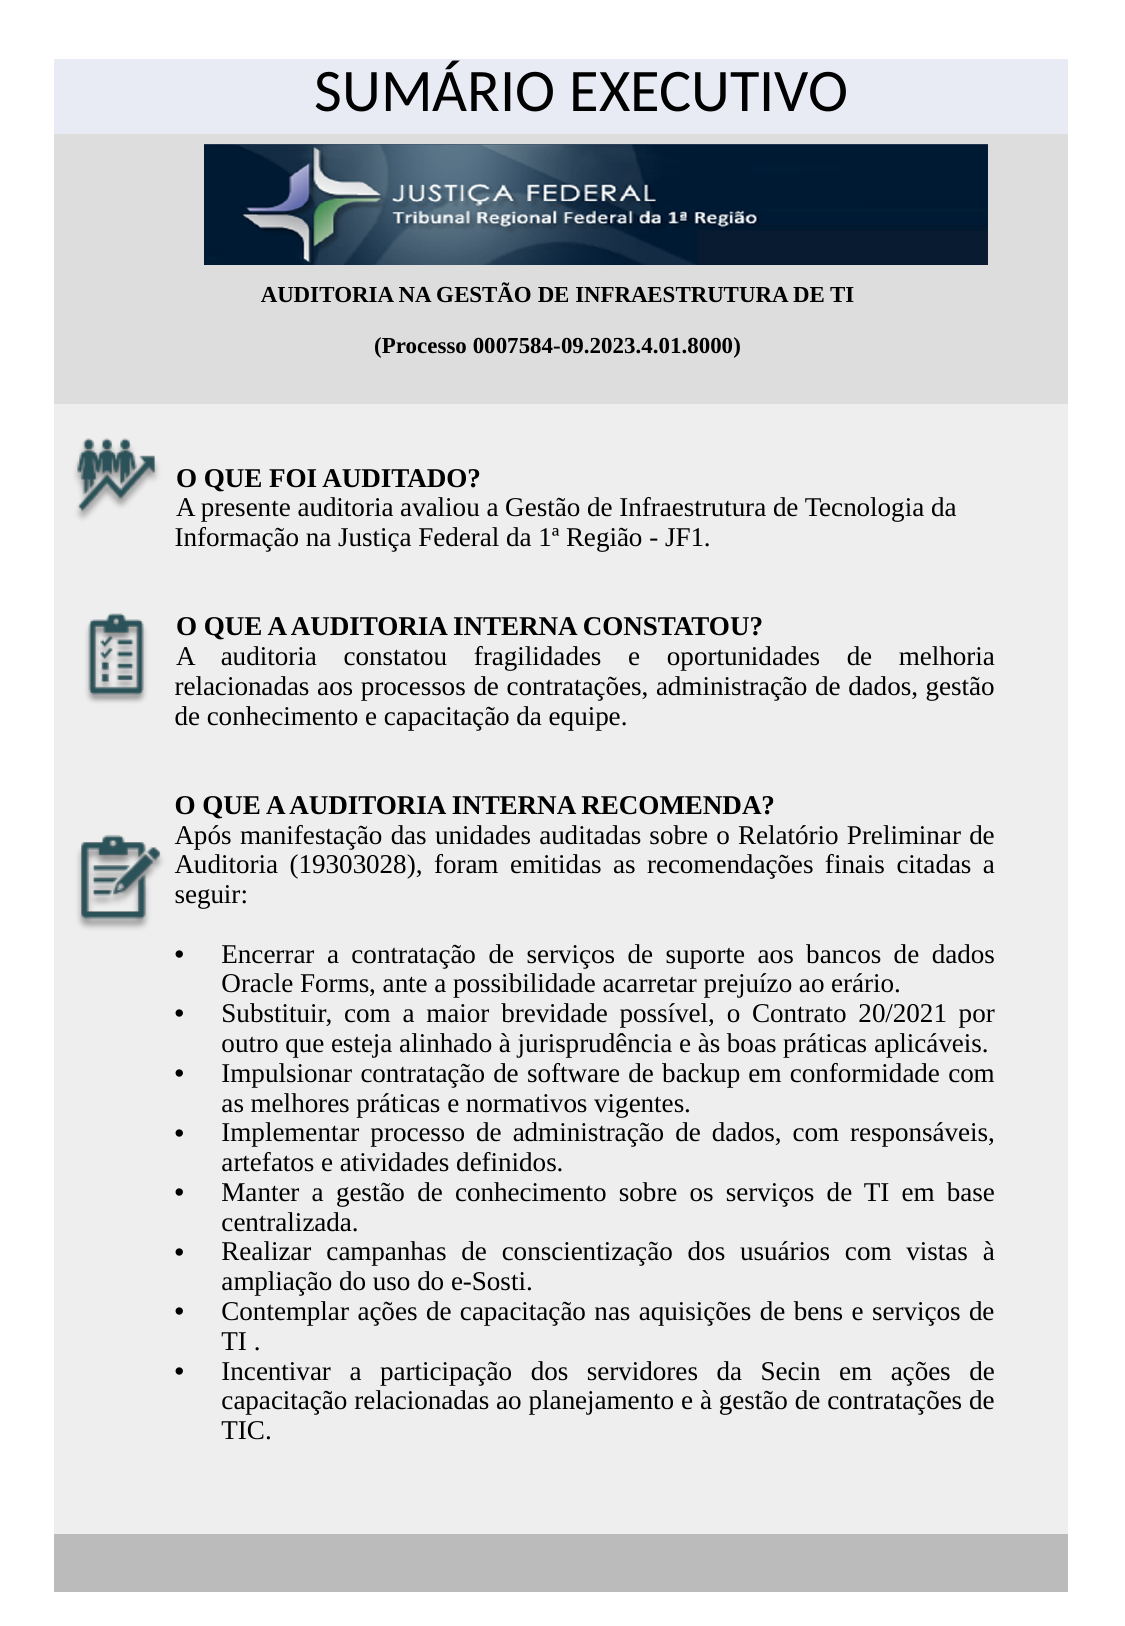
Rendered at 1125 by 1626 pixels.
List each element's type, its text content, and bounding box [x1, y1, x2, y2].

picture [57, 825, 176, 944]
table_cell O QUE FOI AUDITADO? A presente auditoria avaliou a Gestão de Infraestrutura de Tecnologia da Informação na Justiça Federal da 1ª Região - JF1. O QUE A AUDITORIA INTERNA CONSTATOU? A auditoria constatou fragilidades e oportunidades de melhoria relacionadas aos processos de contratações, administração de dados, gestão de conhecimento e capacitação da equipe. O QUE A AUDITORIA INTERNA RECOMENDA? Após manifestação das unidades auditadas sobre o Relatório Preliminar de Auditoria (19303028), foram emitidas as recomendações finais citadas a seguir: Encerrar a contratação de serviços de suporte aos bancos de dados Oracle Forms, ante a possibilidade acarretar prejuízo ao erário. Substituir, com a maior brevidade possível, o Contrato 20/2021 por outro que esteja alinhado à jurisprudência e às boas práticas aplicáveis. Impulsionar contratação de software de backup em conformidade com as melhores práticas e normativos vigentes. Implementar processo de administração de dados, com responsáveis, artefatos e atividades definidos. Manter a gestão de conhecimento sobre os serviços de TI em base centralizada. Realizar campanhas de conscientização dos usuários com vistas à ampliação do uso do e-Sosti. Contemplar ações de capacitação nas aquisições de bens e serviços de TI . Incentivar a participação dos servidores da Secin em ações de capacitação relacionadas ao planejamento e à gestão de contratações de TIC. [142, 404, 1027, 1534]
table_cell [1027, 404, 1068, 1534]
picture [204, 144, 988, 265]
picture [66, 604, 167, 716]
picture [62, 421, 171, 540]
table_cell AUDITORIA NA GESTÃO DE INFRAESTRUTURA DE TI (Processo 0007584-09.2023.4.01.8000) [54, 134, 1068, 404]
table_cell [54, 404, 142, 1534]
table_cell [54, 1534, 1068, 1592]
table_header SUMÁRIO EXECUTIVO [54, 59, 1068, 134]
